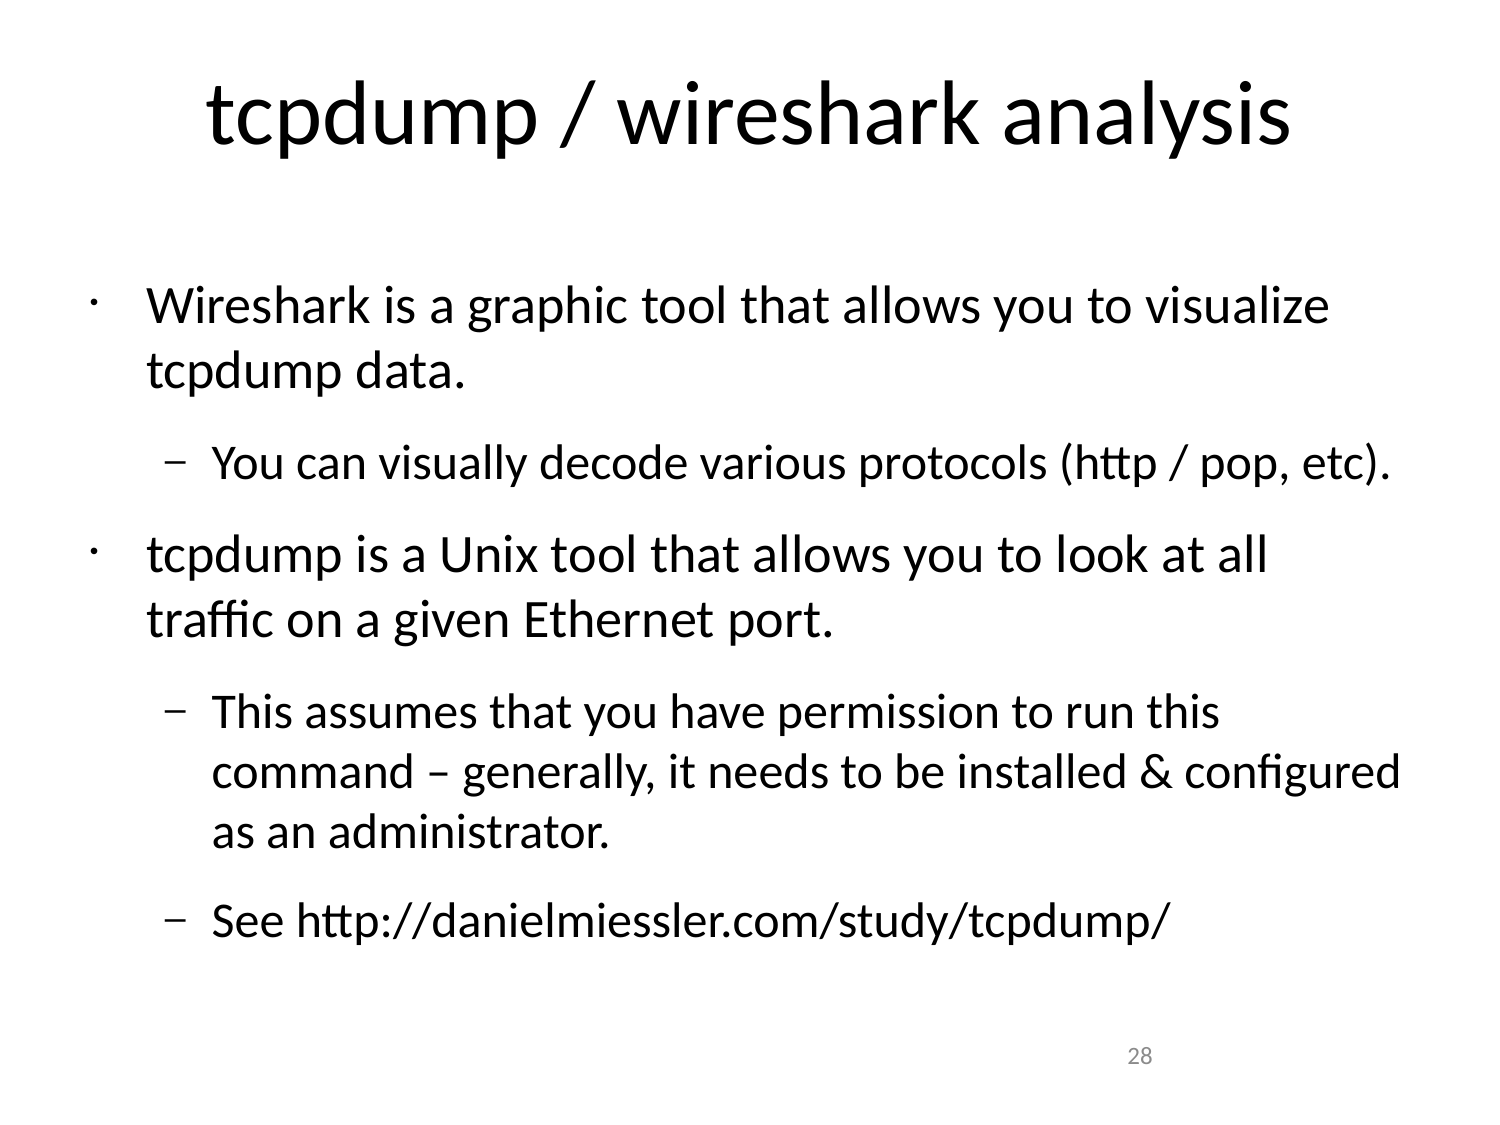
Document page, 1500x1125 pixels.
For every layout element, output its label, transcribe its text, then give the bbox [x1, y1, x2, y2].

title tcpdump / wireshark analysis [75, 45, 1425, 233]
text_box <number> [1112, 1024, 1463, 1085]
list Wireshark is a graphic tool that allows you to visualize tcpdump data. You can visually decode various protocols (http / pop, etc). tcpdump is a Unix tool that allows you to look at all traffic on a given Ethernet port. This assumes that you have permission to run this command – generally, it needs to be installed & configured as an administrator. See http://danielmiessler.com/study/tcpdump/ [75, 262, 1425, 1005]
